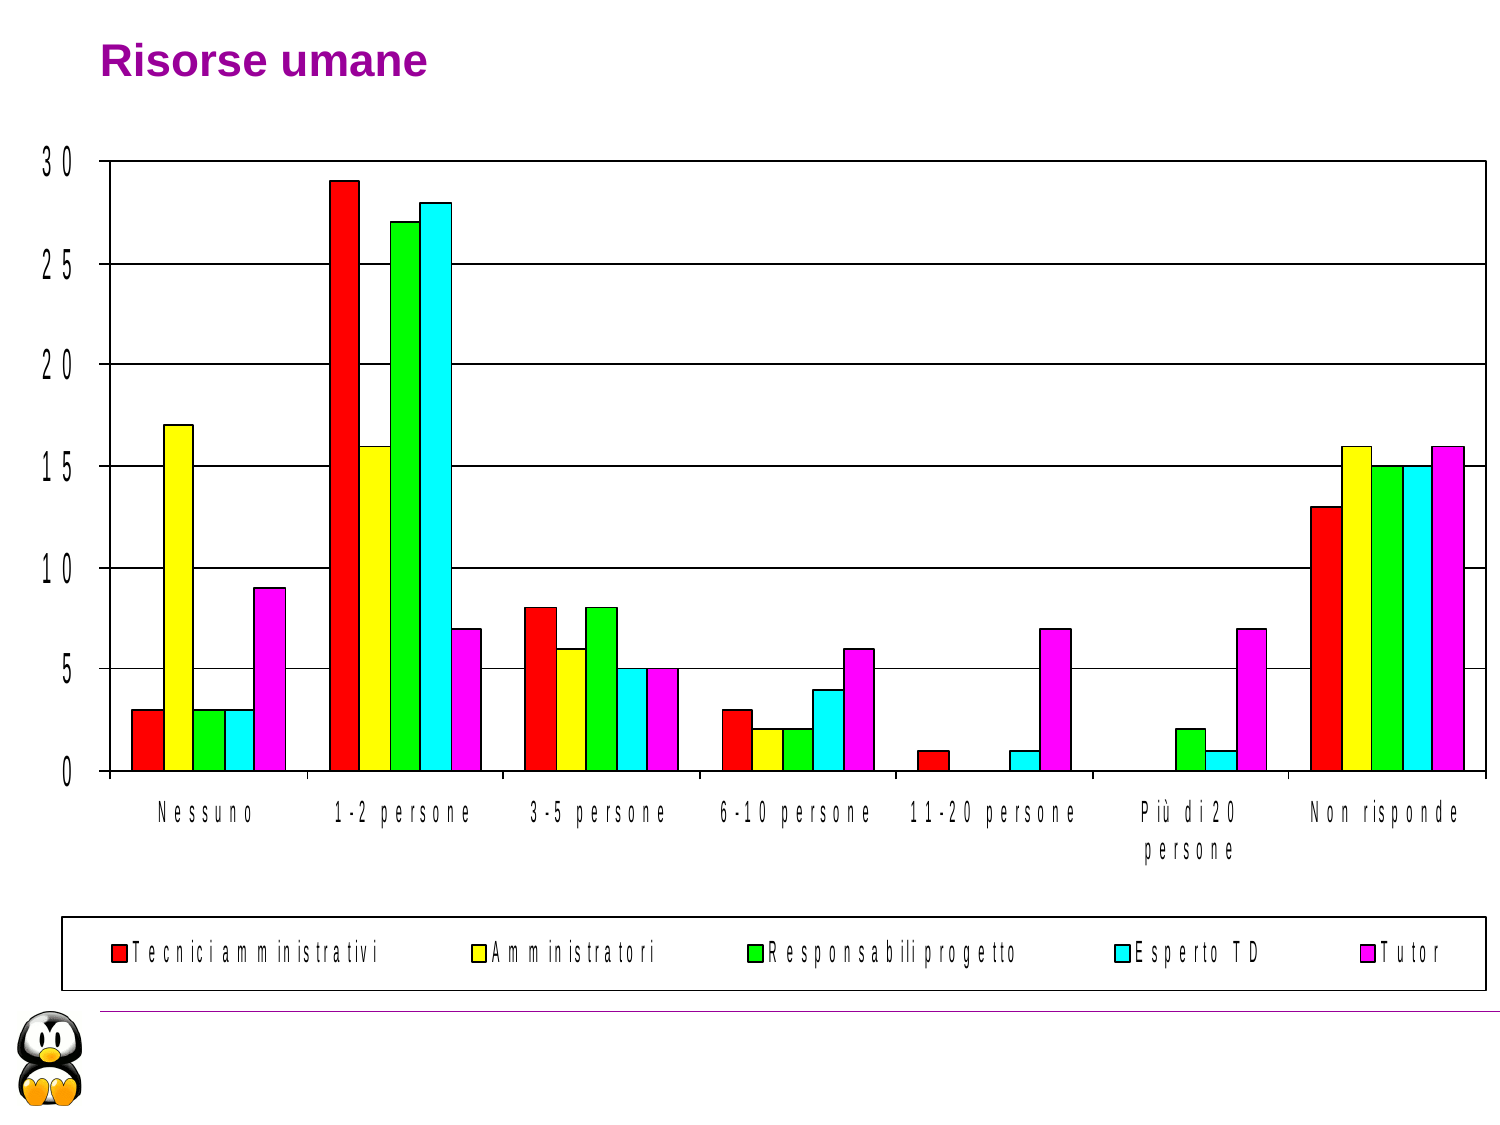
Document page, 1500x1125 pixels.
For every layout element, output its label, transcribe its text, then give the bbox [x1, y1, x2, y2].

picture [23, 100, 1500, 1004]
picture [17, 1011, 82, 1106]
title Risorse umane [99, 35, 1424, 100]
